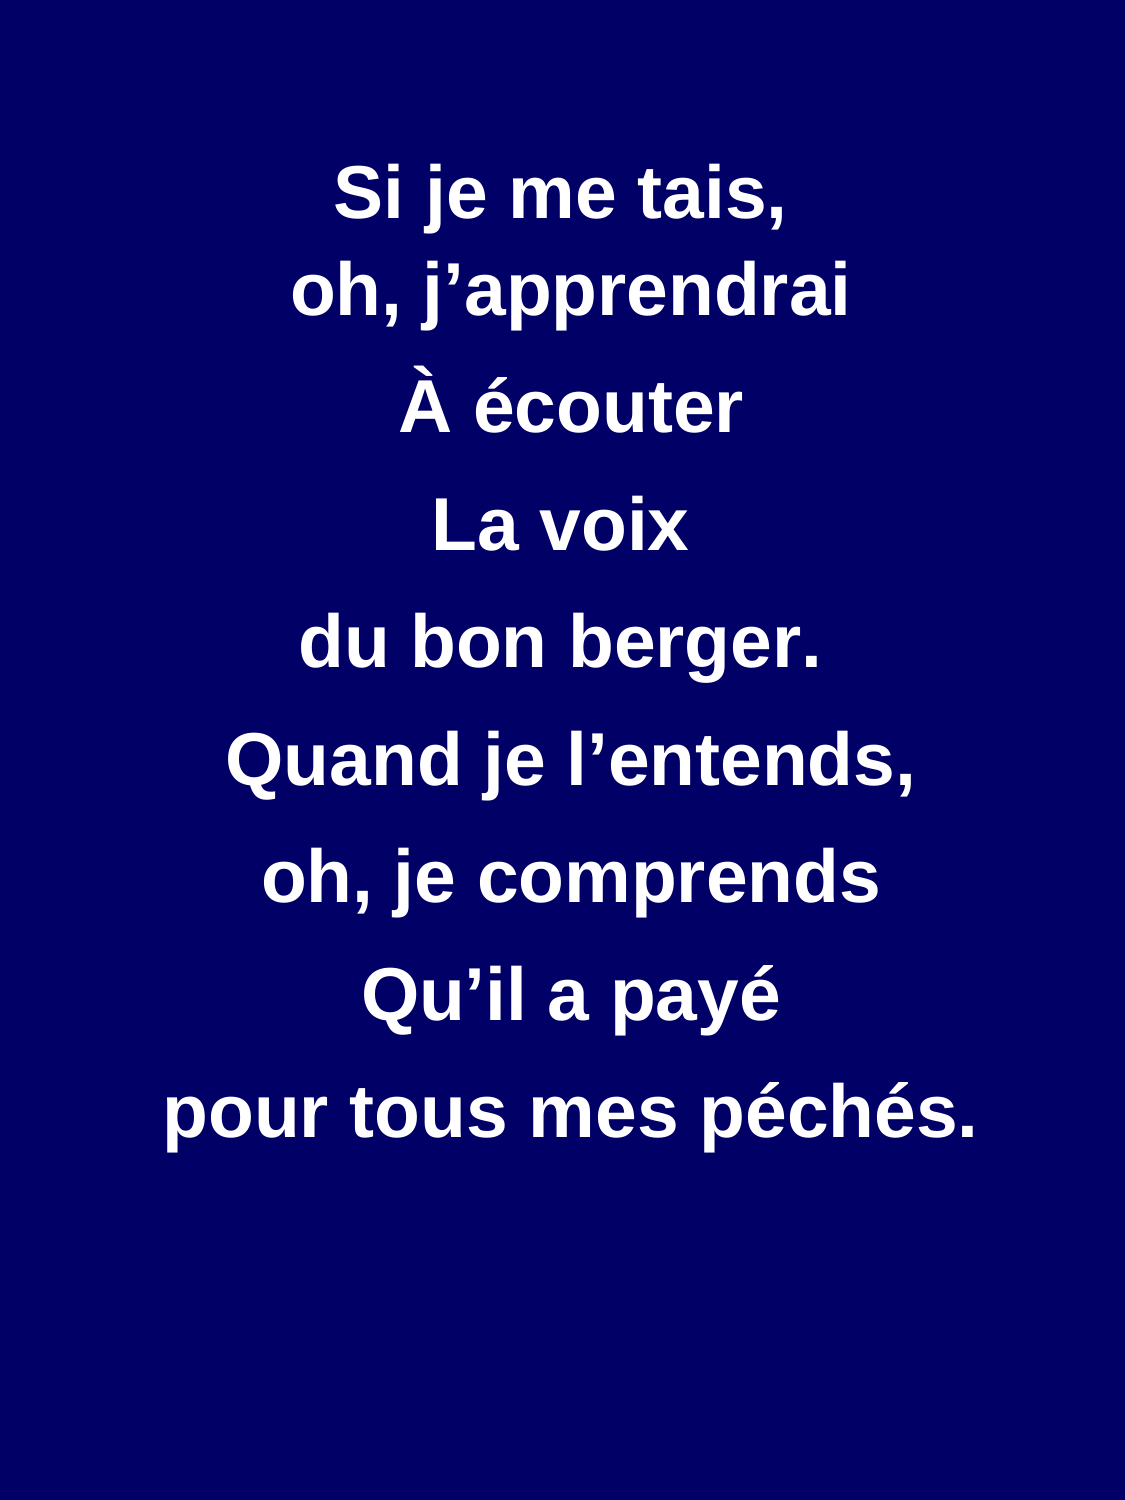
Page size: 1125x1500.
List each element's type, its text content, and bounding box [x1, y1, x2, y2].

text_box Si je me tais, oh, j’apprendrai À écouter La voix du bon berger. Quand je l’entends, oh, je comprends Qu’il a payé pour tous mes péchés. [11, 35, 1110, 1441]
